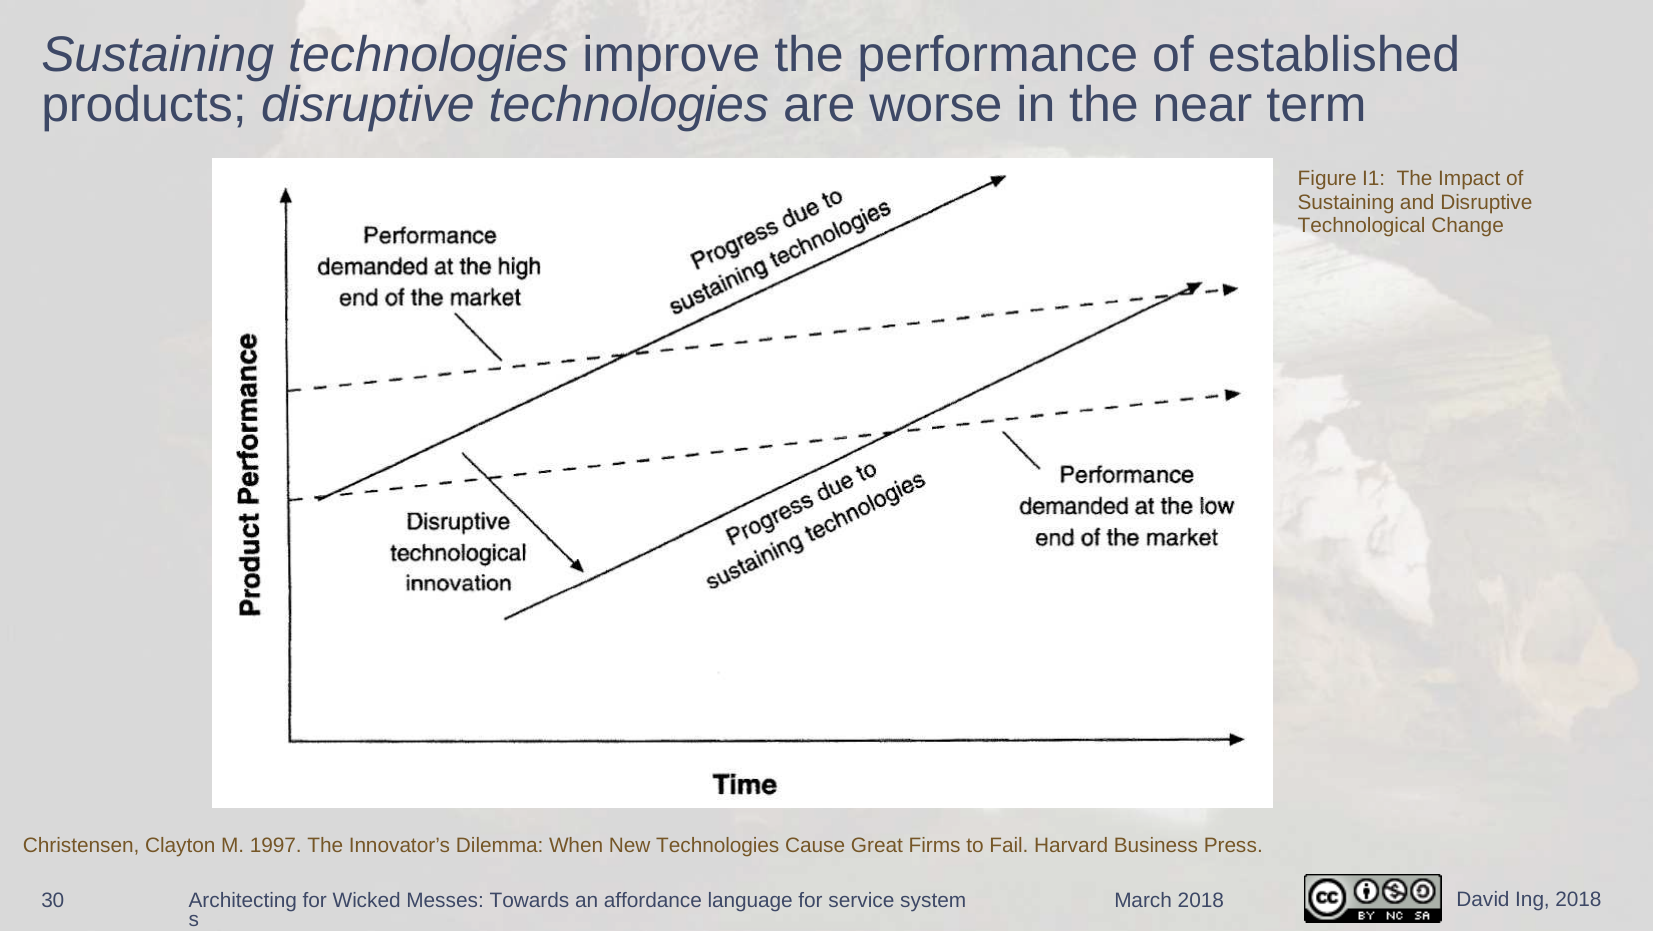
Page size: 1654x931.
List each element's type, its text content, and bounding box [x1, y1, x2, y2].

text_box Solving for the optimal Problem solution involves analysis, research employing quantitative methods seeking optimal outcomes. Unfortunately, as conditions change, problems frequently do not remain solved or resolved but reappear, and usually in more complex forms. Furthermore, every solution and resolution generates new problems, ones that tend to be more complex than the ones solved or resolved. [0, 0, 1653, 931]
text_box Christensen, Clayton M. 1997. The Innovator’s Dilemma: When New Technologies Cause Great Firms to Fail. Harvard Business Press. [8, 826, 1624, 869]
title Sustaining technologies improve the performance of established products; disruptive technologies are worse in the near term [41, 30, 1613, 132]
text_box Figure I1: The Impact of Sustaining and Disruptive Technological Change [1282, 159, 1616, 324]
picture [212, 158, 1273, 809]
picture [1304, 874, 1442, 923]
